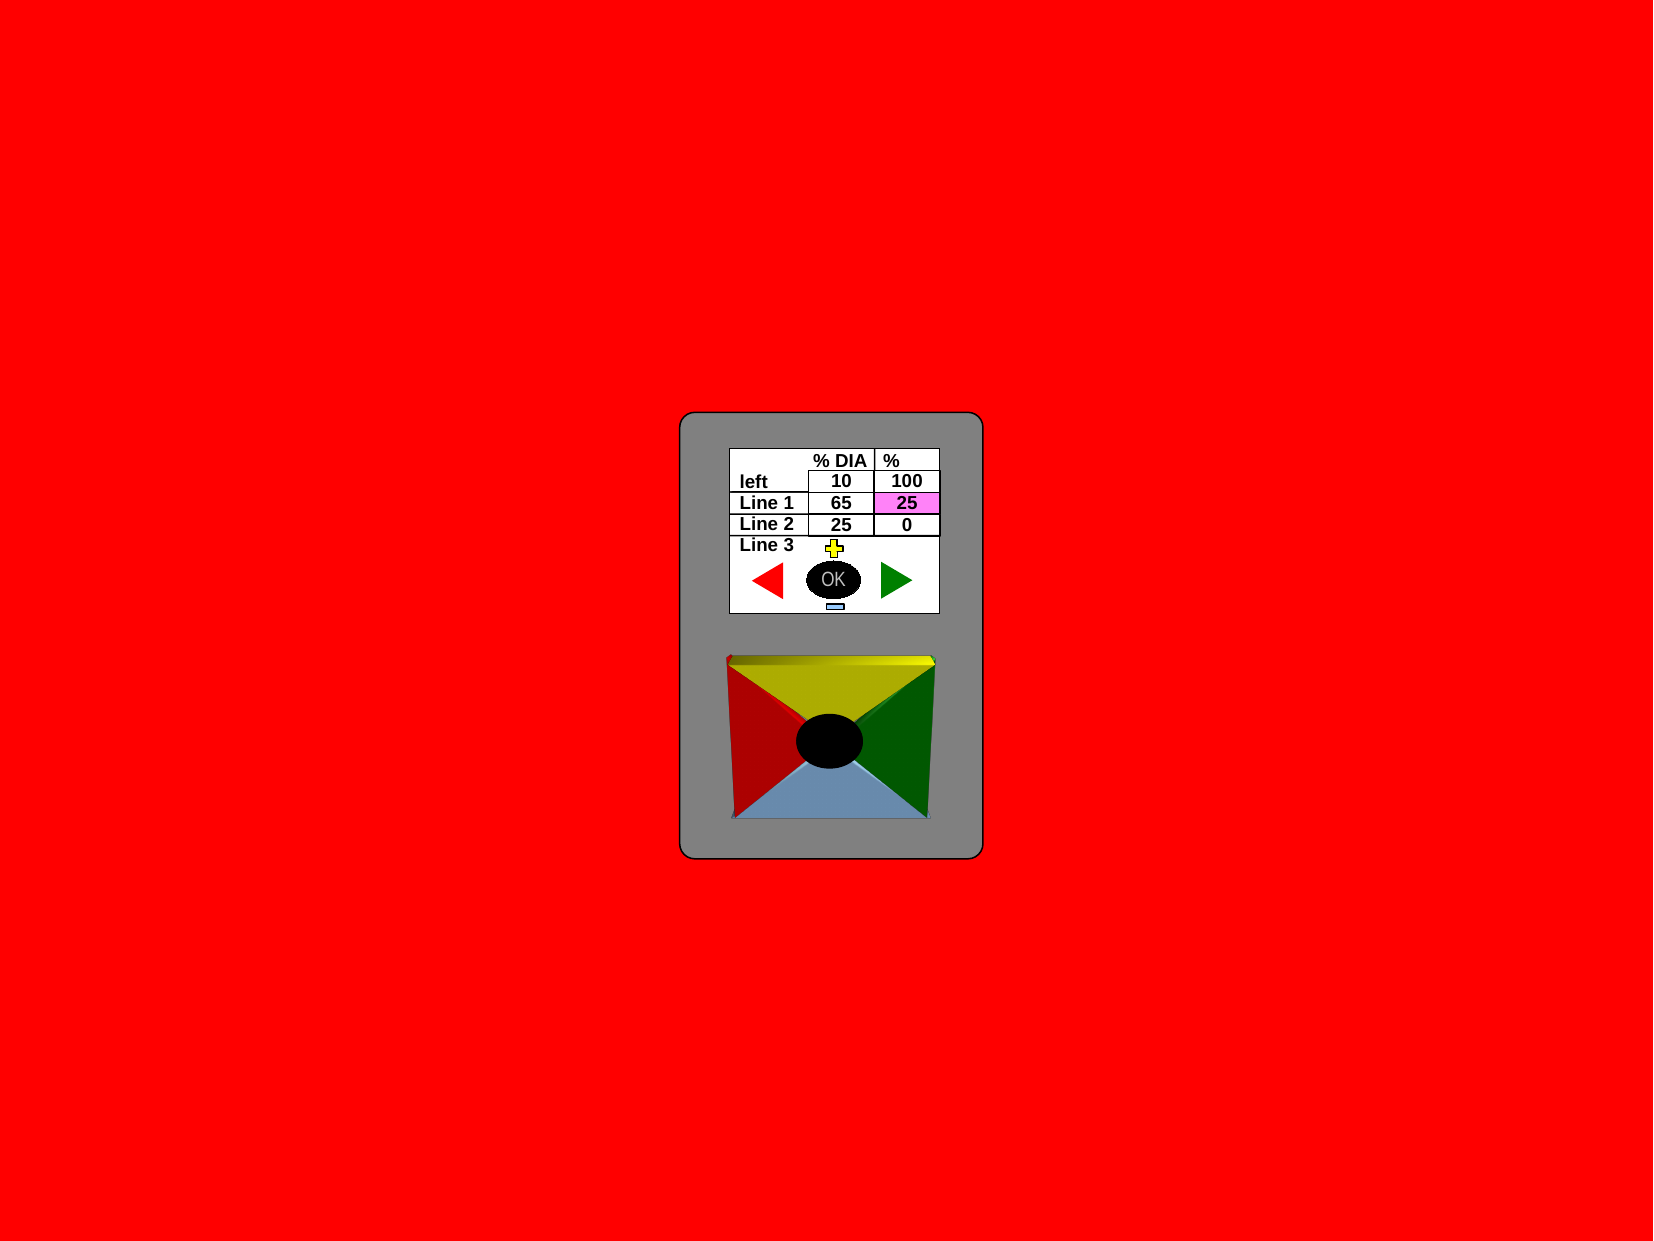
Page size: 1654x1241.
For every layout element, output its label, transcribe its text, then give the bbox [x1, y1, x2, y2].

text_box OK [806, 564, 861, 599]
text_box 25 [808, 515, 874, 534]
text_box 0 [874, 515, 940, 536]
text_box % DIA % left Line 1 Line 2 Line 3 [724, 443, 947, 564]
text_box 25 [874, 492, 941, 515]
text_box 100 [874, 470, 940, 493]
text_box 65 [808, 492, 874, 513]
text_box 10 [808, 470, 874, 492]
text_box [679, 412, 983, 859]
